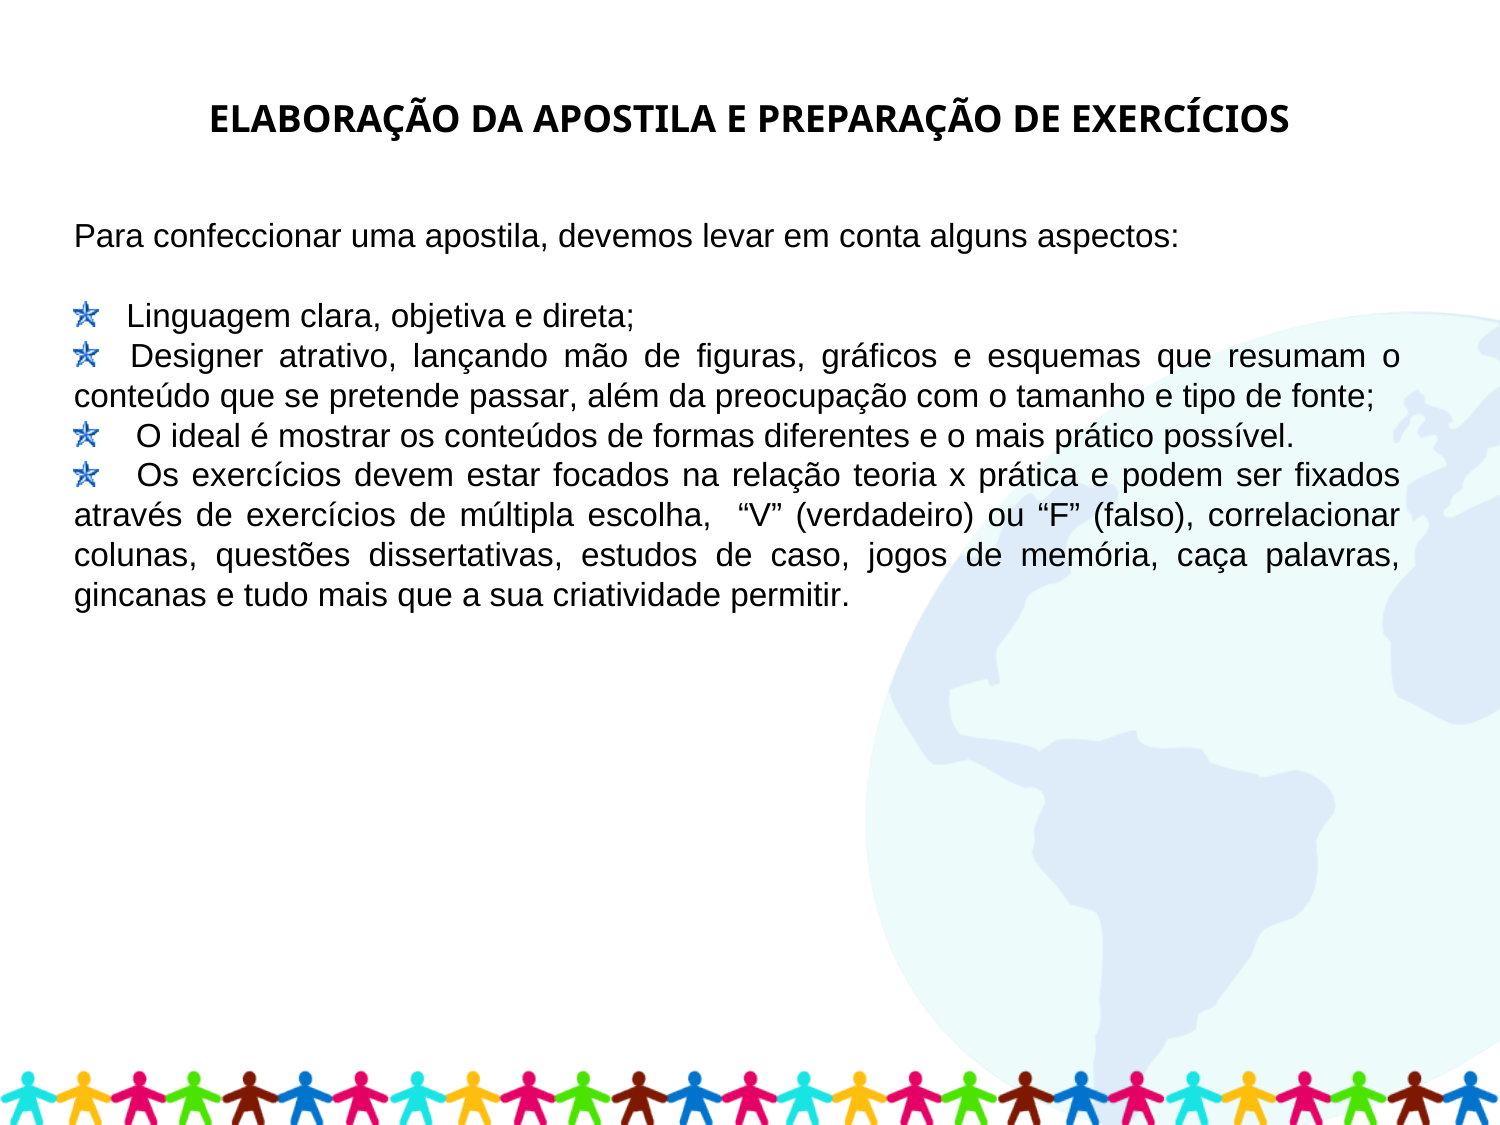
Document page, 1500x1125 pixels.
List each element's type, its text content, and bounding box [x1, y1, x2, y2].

text_box Para confeccionar uma apostila, devemos levar em conta alguns aspectos: Linguagem clara, objetiva e direta; Designer atrativo, lançando mão de figuras, gráficos e esquemas que resumam o conteúdo que se pretende passar, além da preocupação com o tamanho e tipo de fonte; O ideal é mostrar os conteúdos de formas diferentes e o mais prático possível. Os exercícios devem estar focados na relação teoria x prática e podem ser fixados através de exercícios de múltipla escolha, “V” (verdadeiro) ou “F” (falso), correlacionar colunas, questões dissertativas, estudos de caso, jogos de memória, caça palavras, gincanas e tudo mais que a sua criatividade permitir. [59, 206, 1418, 857]
title ELABORAÇÃO DA APOSTILA E PREPARAÇÃO DE EXERCÍCIOS [74, 81, 1425, 156]
picture [0, 0, 1500, 1125]
